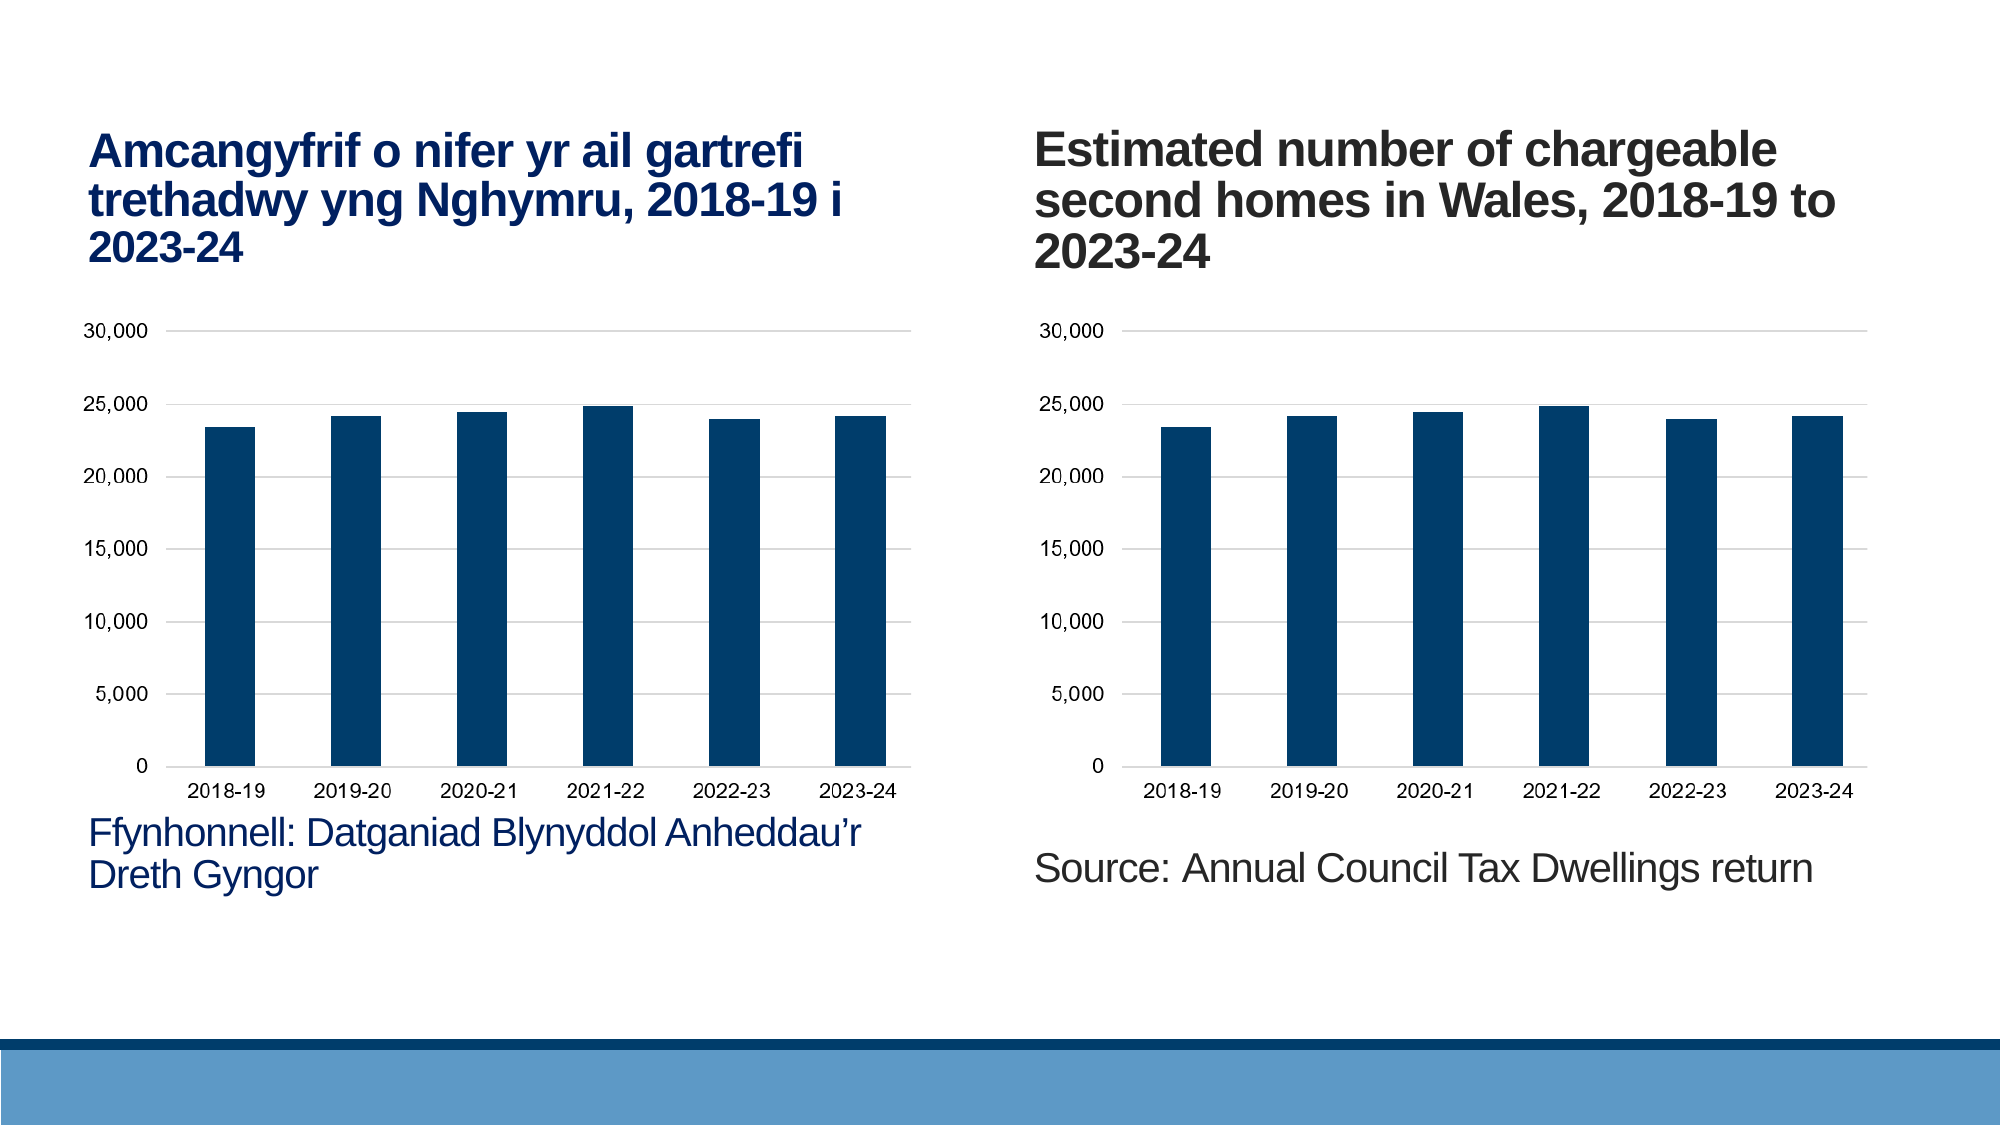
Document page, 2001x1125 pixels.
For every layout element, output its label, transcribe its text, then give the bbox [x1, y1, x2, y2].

picture [1029, 314, 1868, 811]
text_box Estimated number of chargeable second homes in Wales, 2018-19 to 2023-24 Source: Annual Council Tax Dwellings return [1018, 68, 1868, 949]
title Amcangyfrif o nifer yr ail gartrefi trethadwy yng Nghymru, 2018-19 i 2023-24 Ffynhonnell: Datganiad Blynyddol Anheddau’r Dreth Gyngor [73, 119, 951, 949]
